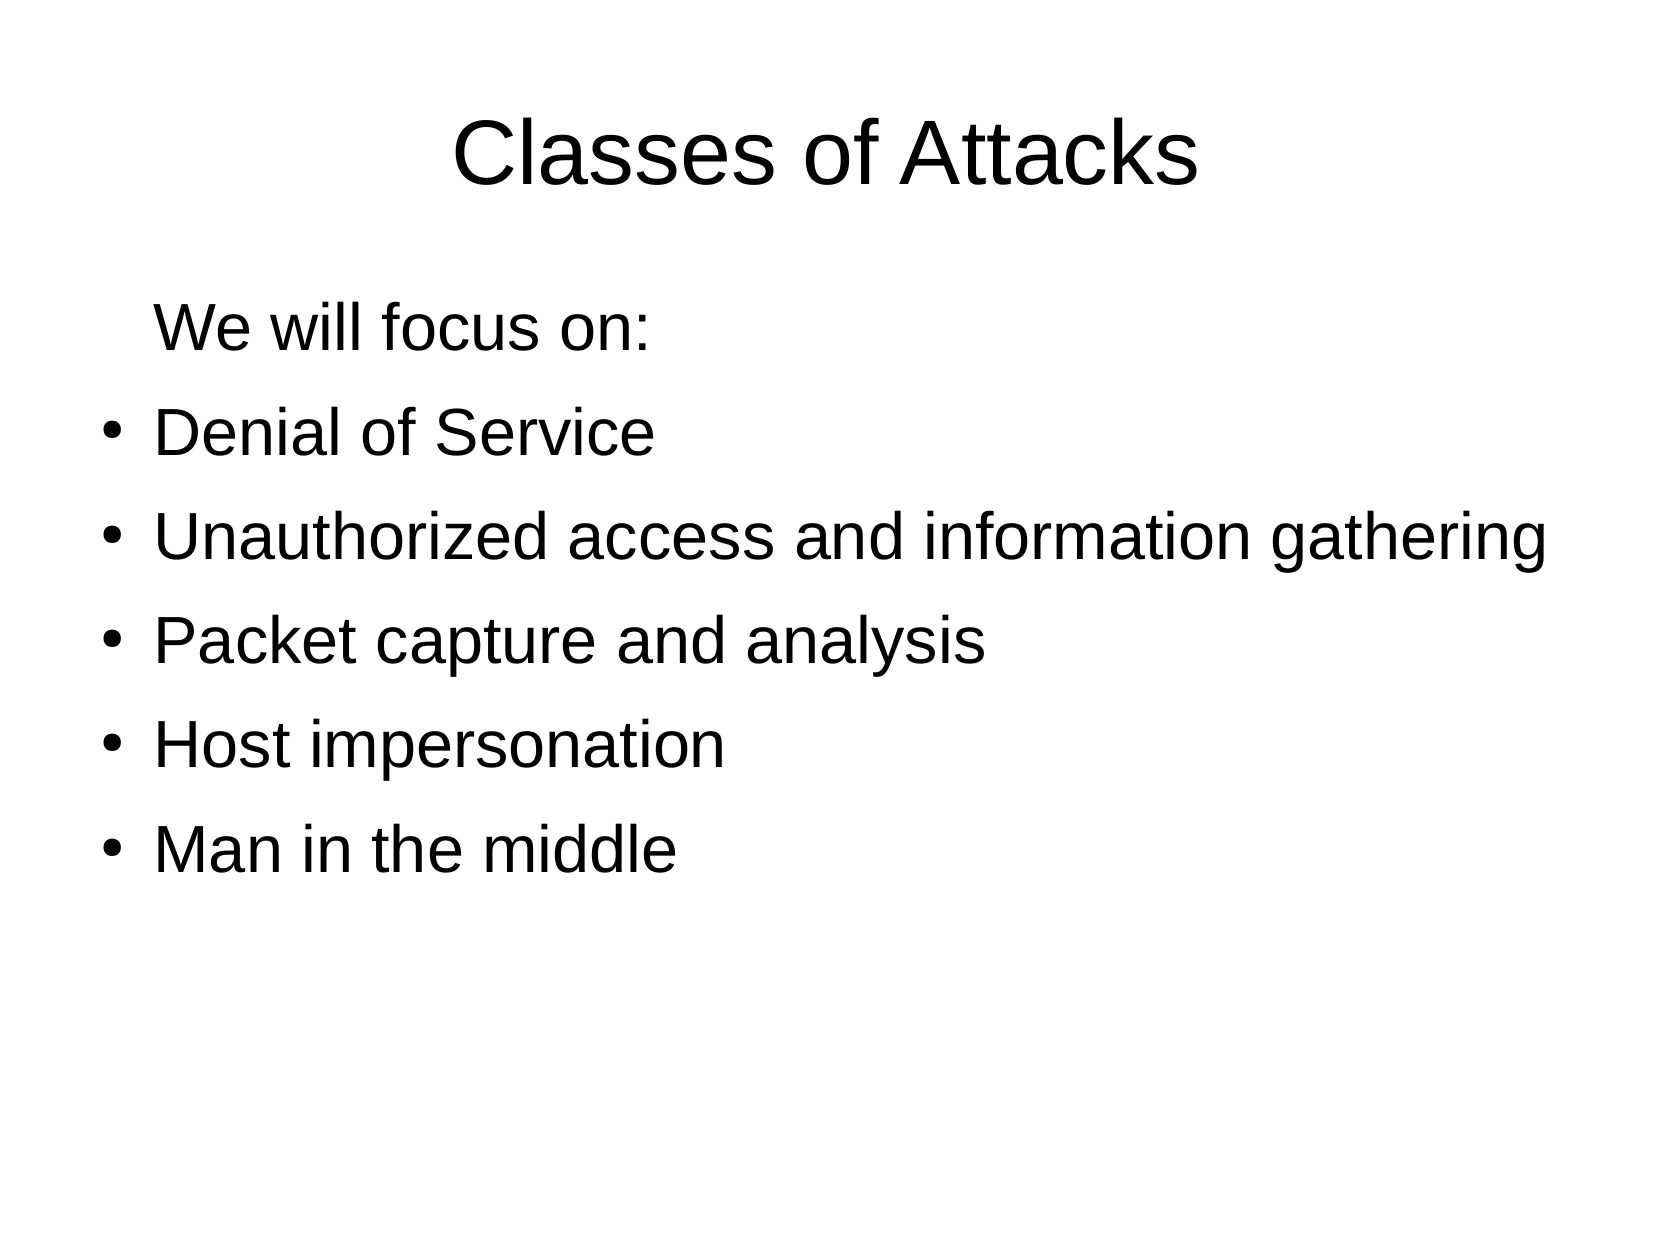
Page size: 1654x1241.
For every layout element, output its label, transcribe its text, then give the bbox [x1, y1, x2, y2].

list We will focus on: Denial of Service Unauthorized access and information gathering Packet capture and analysis Host impersonation Man in the middle [82, 290, 1571, 1010]
title Classes of Attacks [82, 49, 1571, 257]
